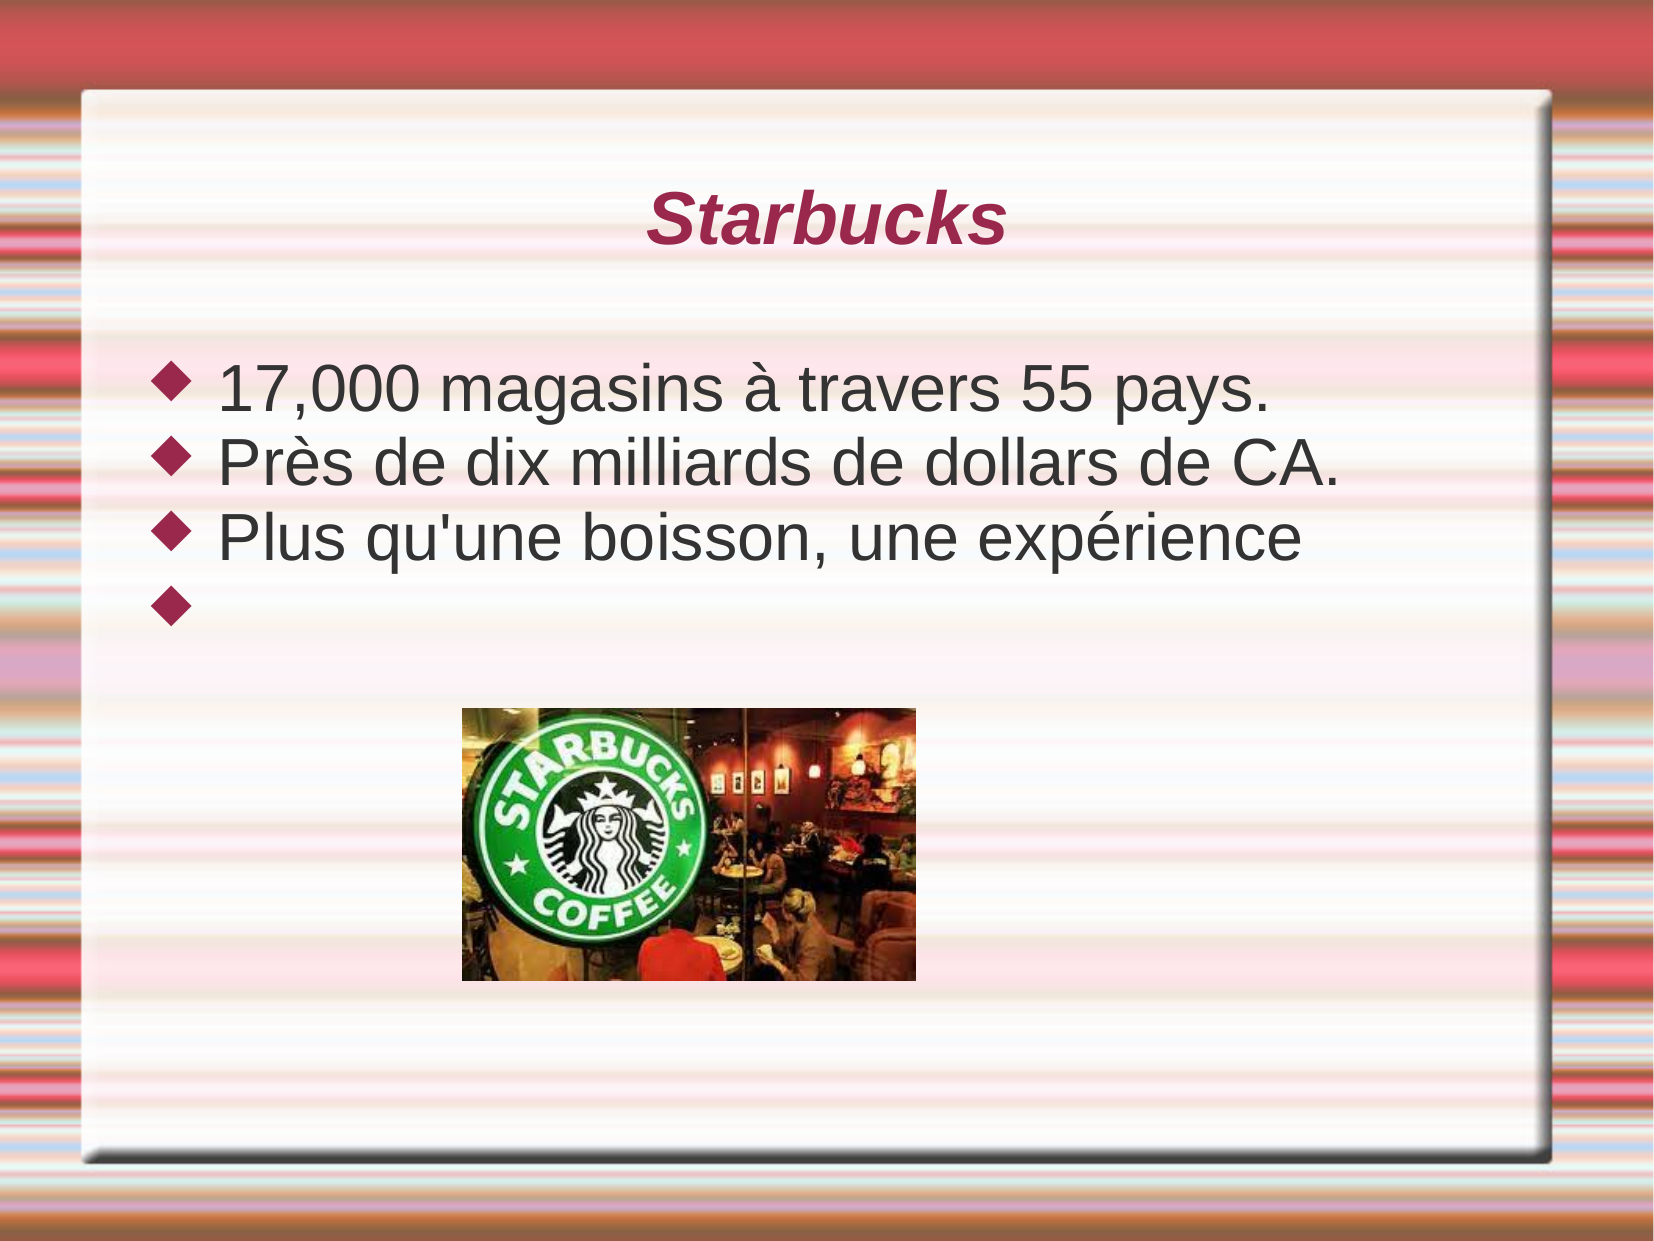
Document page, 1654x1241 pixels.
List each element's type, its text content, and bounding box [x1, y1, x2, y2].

picture [0, 0, 1654, 1241]
list 17,000 magasins à travers 55 pays. Près de dix milliards de dollars de CA. Plus qu'une boisson, une expérience [134, 350, 1516, 1170]
title Starbucks [121, 114, 1534, 322]
